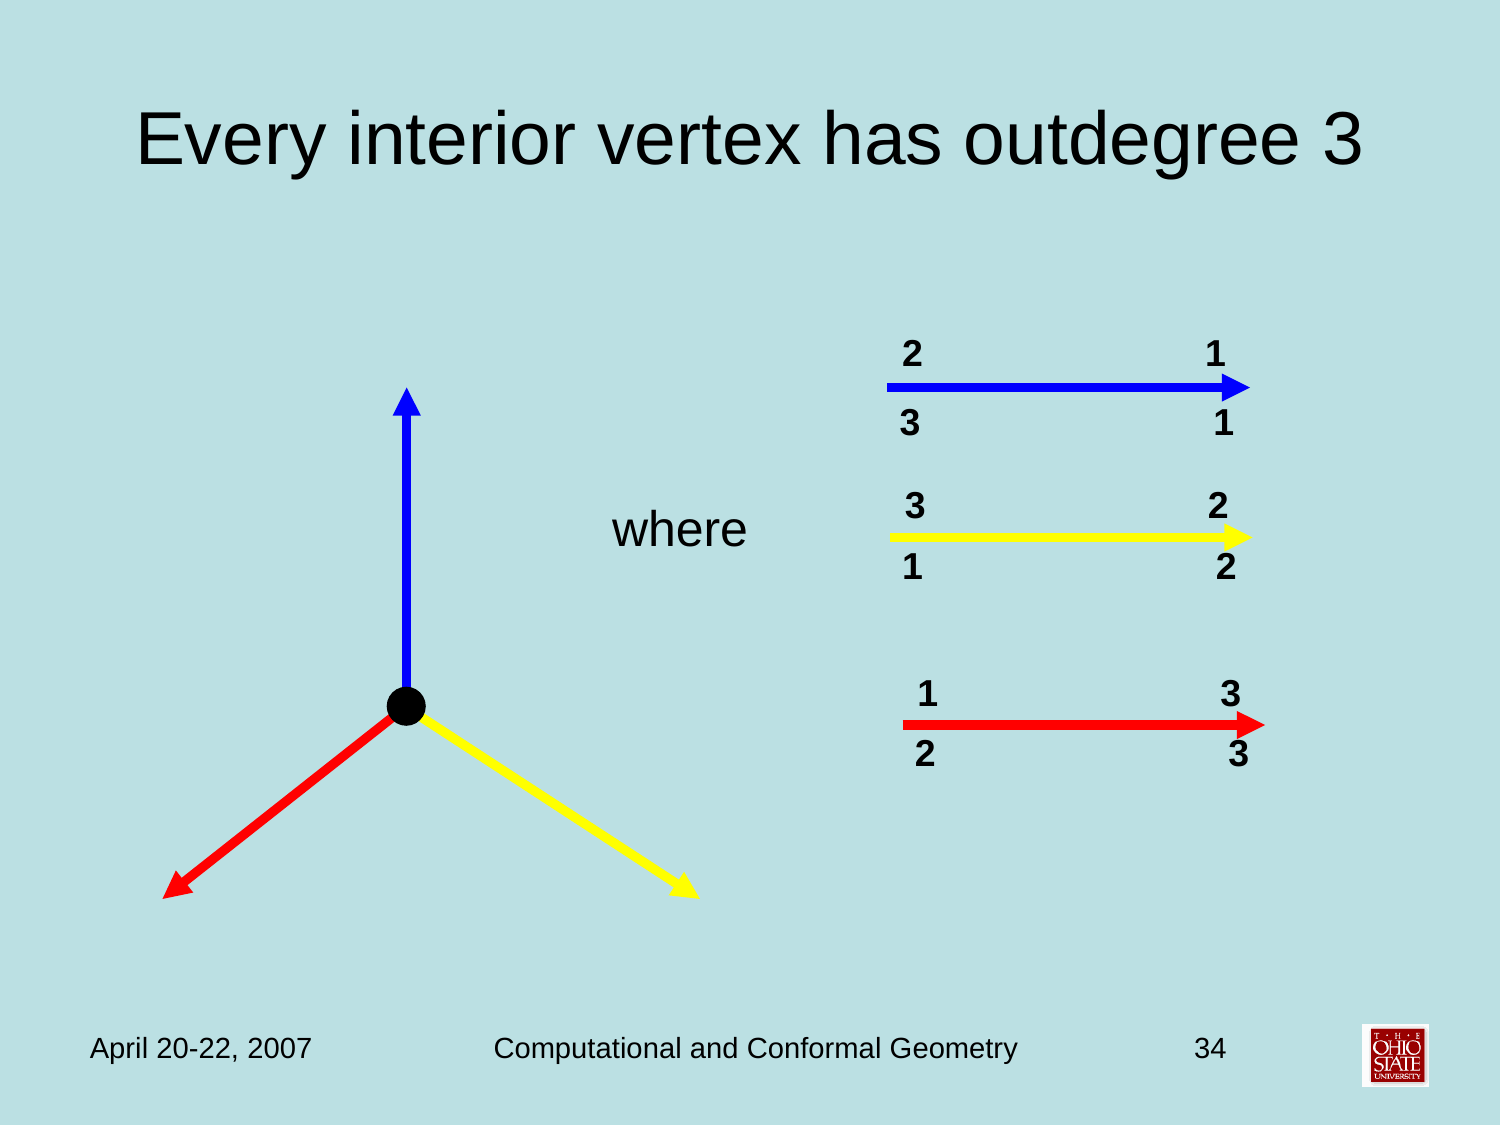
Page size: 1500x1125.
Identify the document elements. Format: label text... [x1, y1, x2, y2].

text_box 2 1 [887, 324, 1243, 383]
text_box [387, 687, 426, 726]
text_box 3 2 [890, 477, 1245, 535]
text_box where [597, 493, 764, 566]
text_box 3 1 [884, 393, 1250, 451]
picture [1362, 1024, 1429, 1087]
text_box 1 3 [902, 664, 1258, 723]
text_box 2 3 [899, 725, 1266, 783]
text_box 1 2 [887, 537, 1253, 595]
title Every interior vertex has outdegree 3 [75, 45, 1426, 233]
